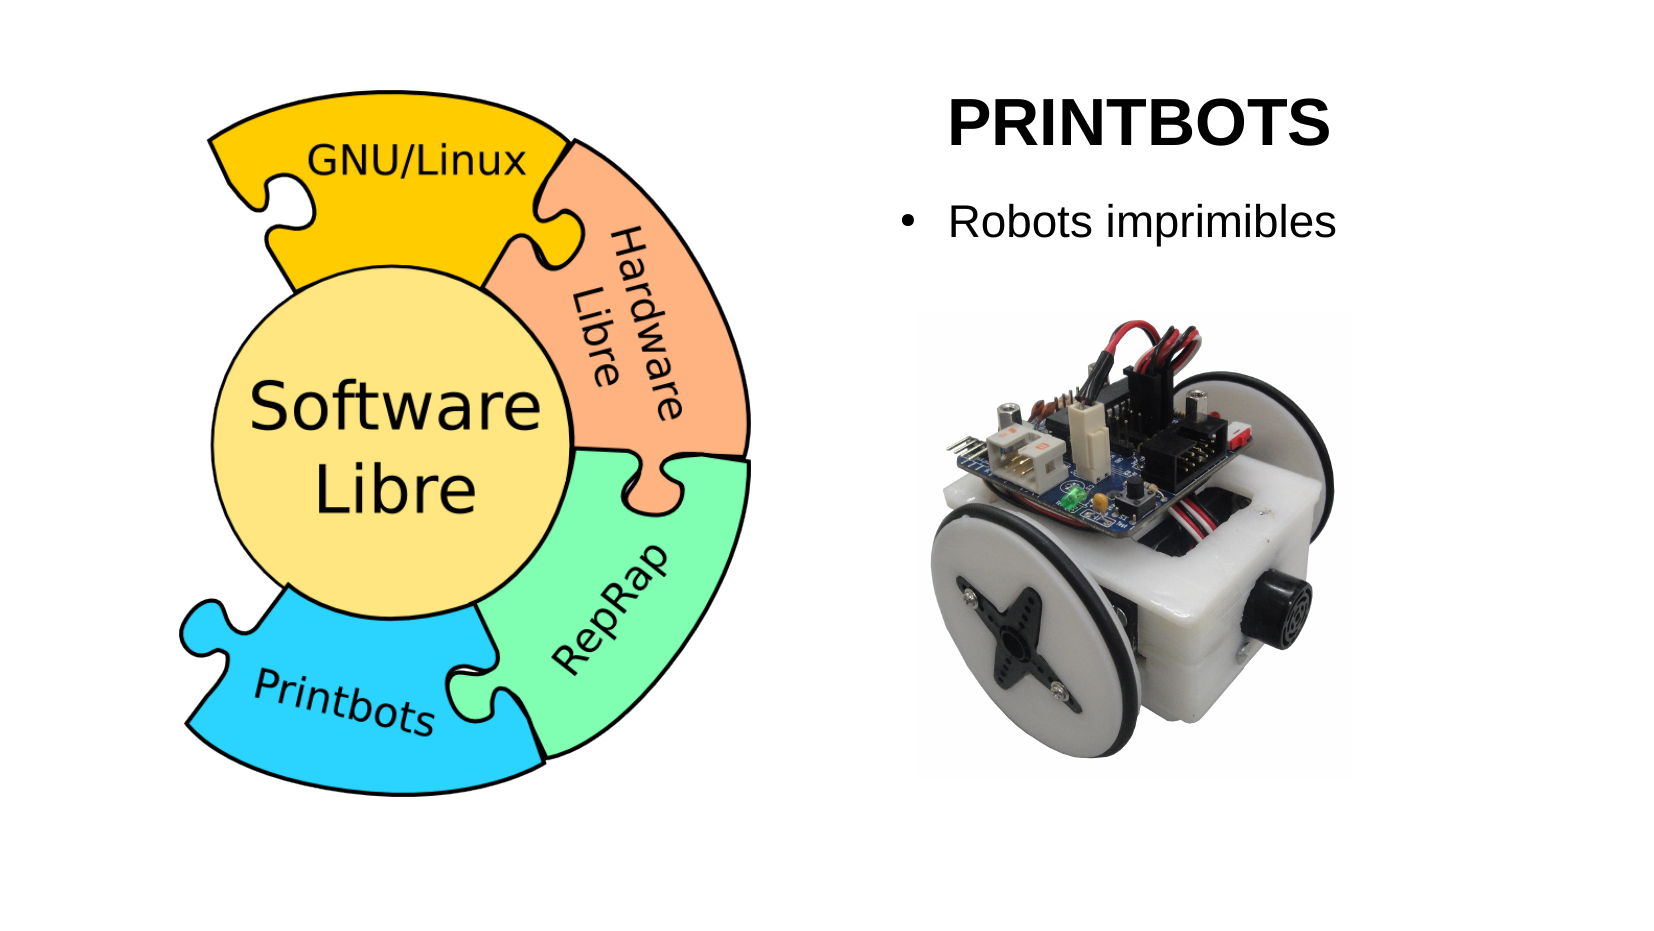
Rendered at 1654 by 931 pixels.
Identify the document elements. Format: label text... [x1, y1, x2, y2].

title PRINTBOTS [690, 45, 1591, 201]
picture [915, 307, 1353, 781]
text_box Robots imprimibles [885, 188, 1456, 256]
picture [179, 90, 751, 798]
